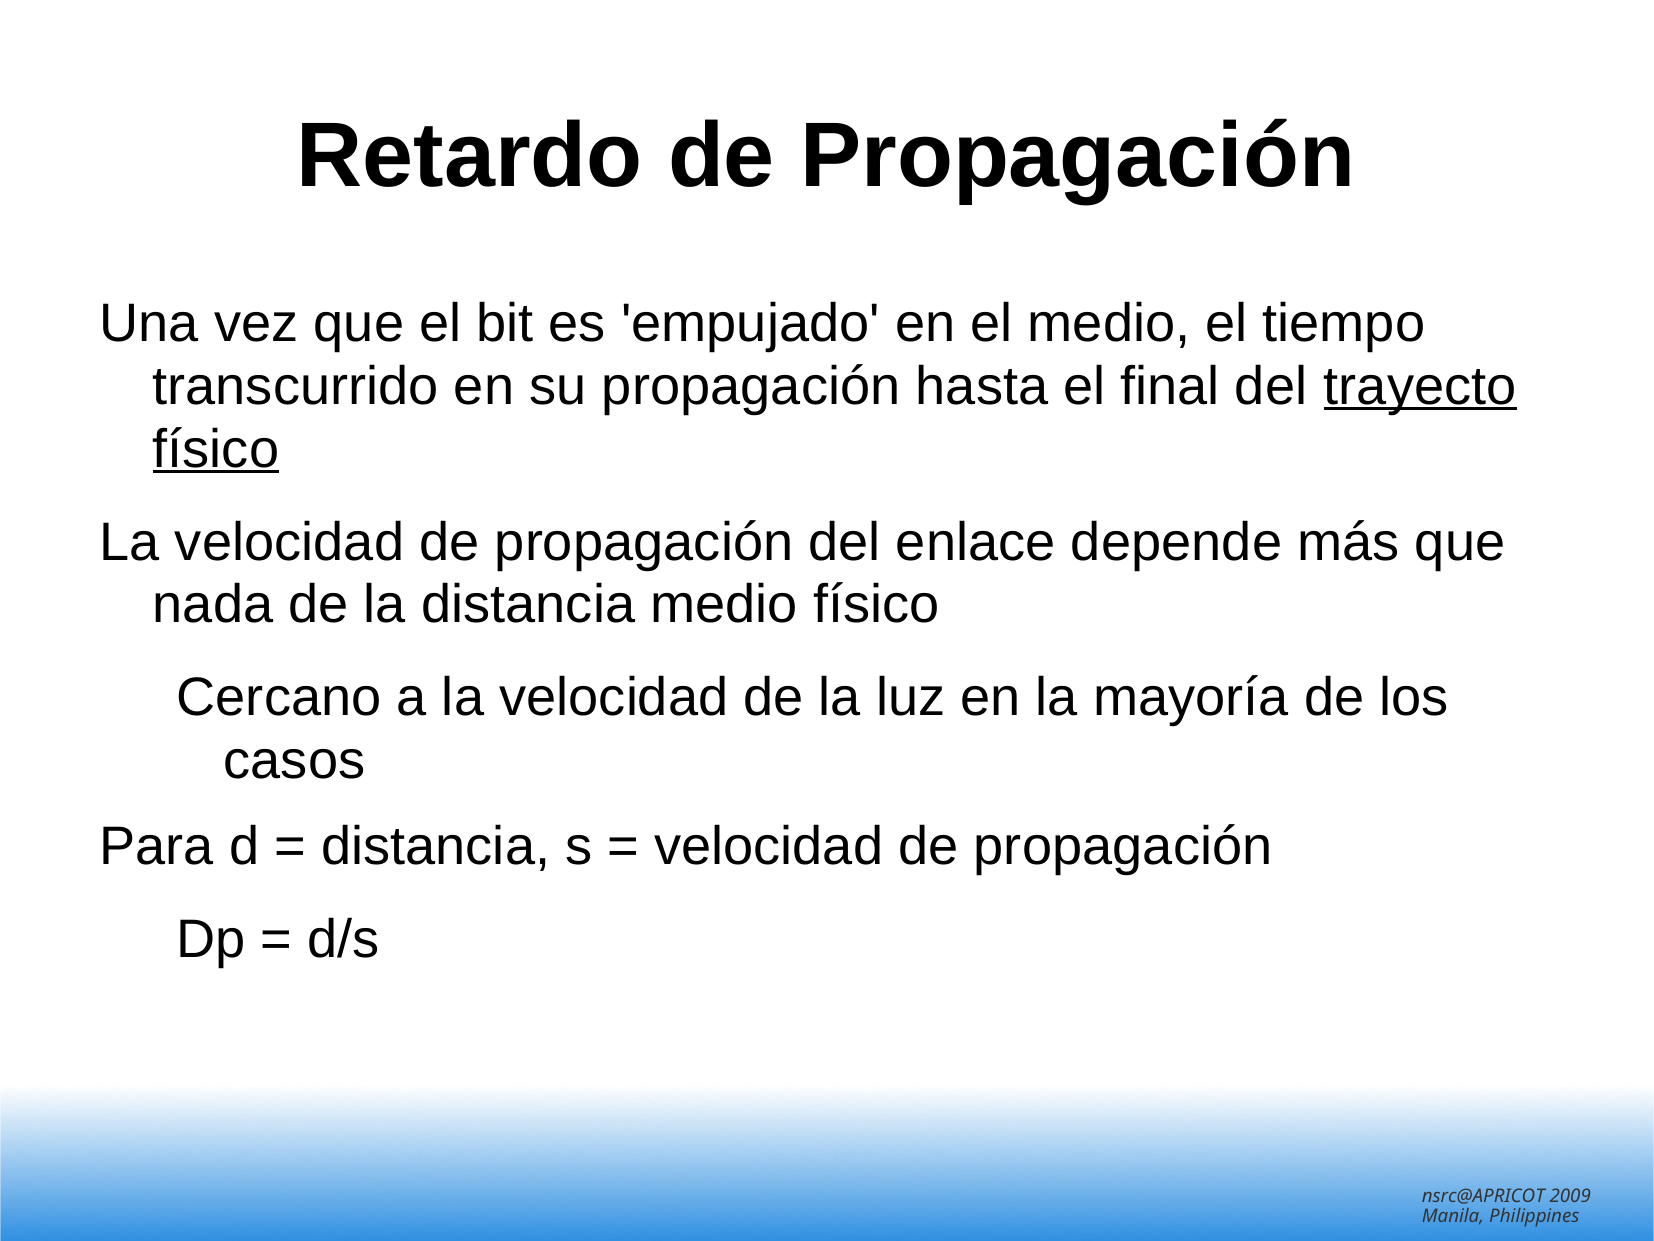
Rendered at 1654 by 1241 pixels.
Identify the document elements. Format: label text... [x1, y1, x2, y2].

title Retardo de Propagación [82, 49, 1571, 257]
list Una vez que el bit es 'empujado' en el medio, el tiempo transcurrido en su propagación hasta el final del trayecto físico La velocidad de propagación del enlace depende más que nada de la distancia medio físico Cercano a la velocidad de la luz en la mayoría de los casos Para d = distancia, s = velocidad de propagación Dp = d/s [82, 290, 1571, 1109]
picture [0, 1083, 1654, 1241]
